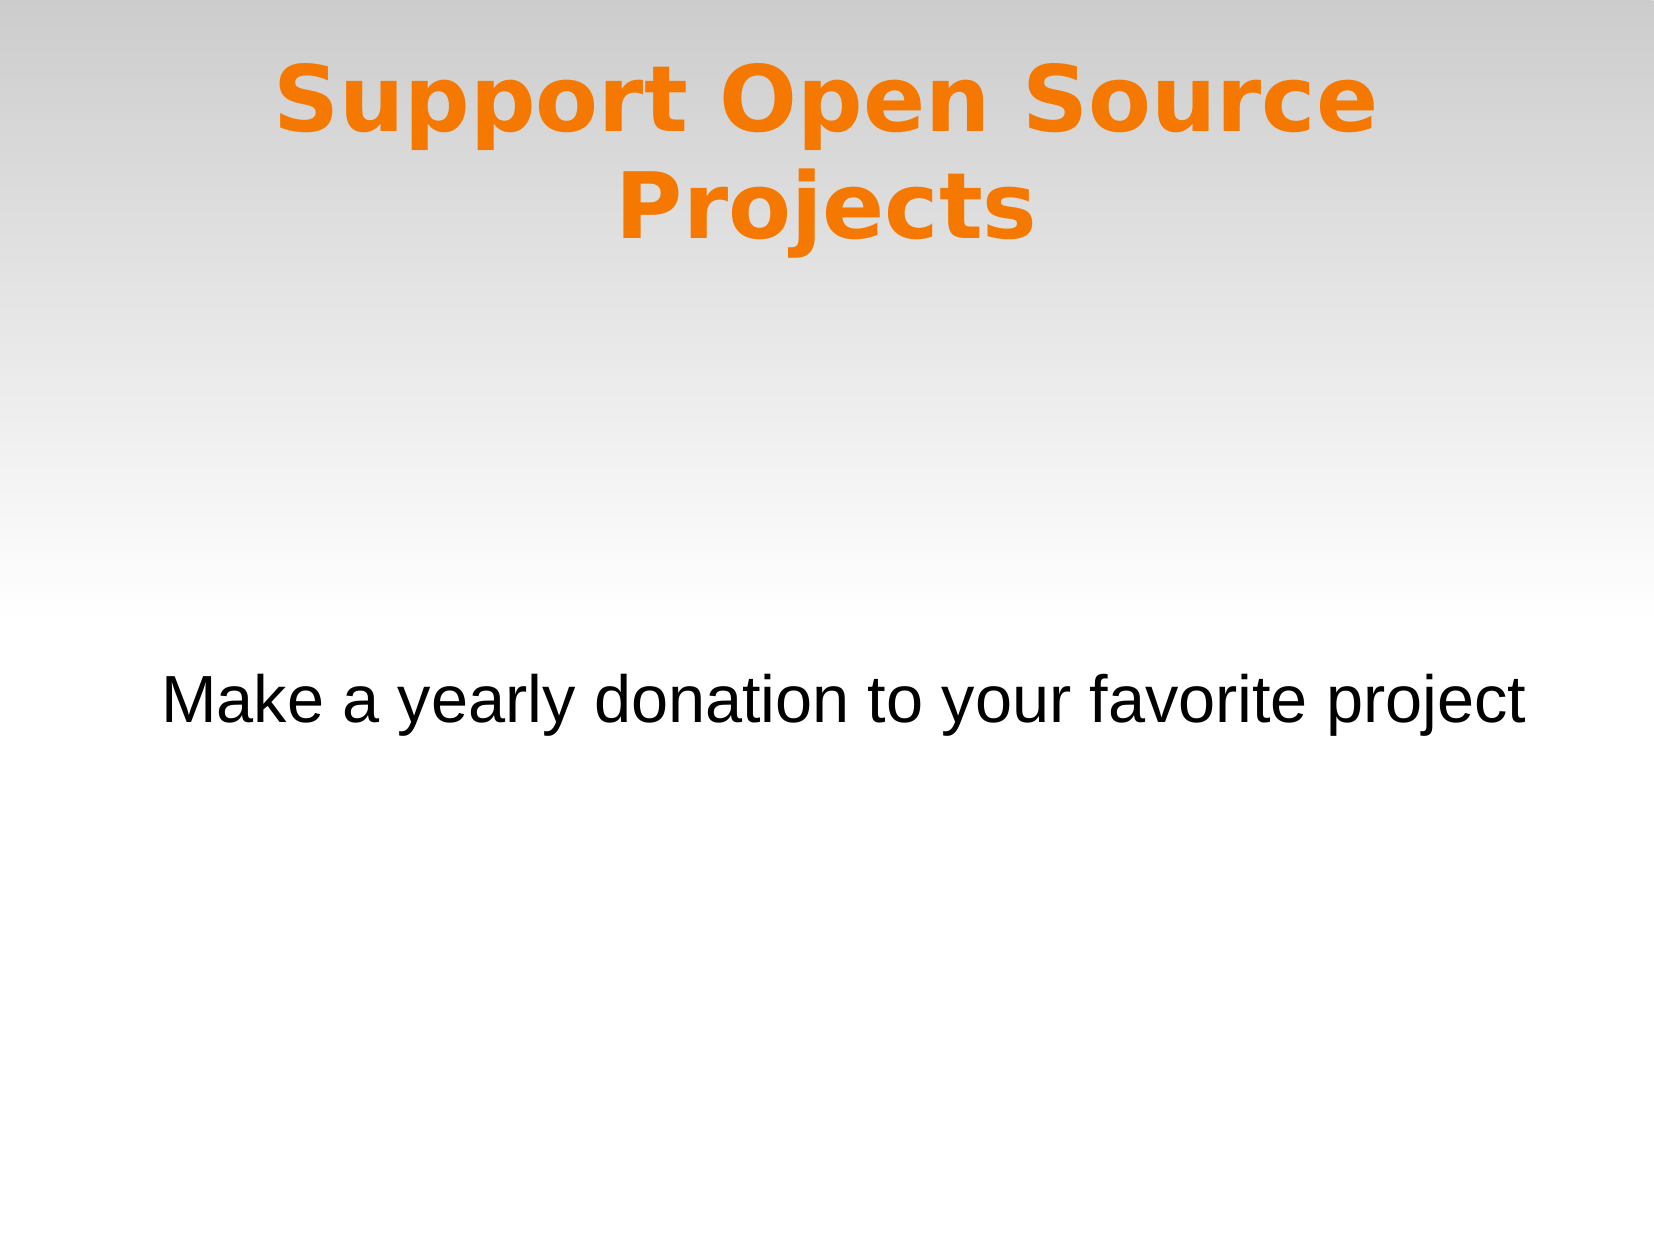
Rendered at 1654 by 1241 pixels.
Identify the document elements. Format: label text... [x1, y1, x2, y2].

title Support Open Source Projects [82, 45, 1571, 261]
subtitle Make a yearly donation to your favorite project [82, 290, 1571, 1109]
